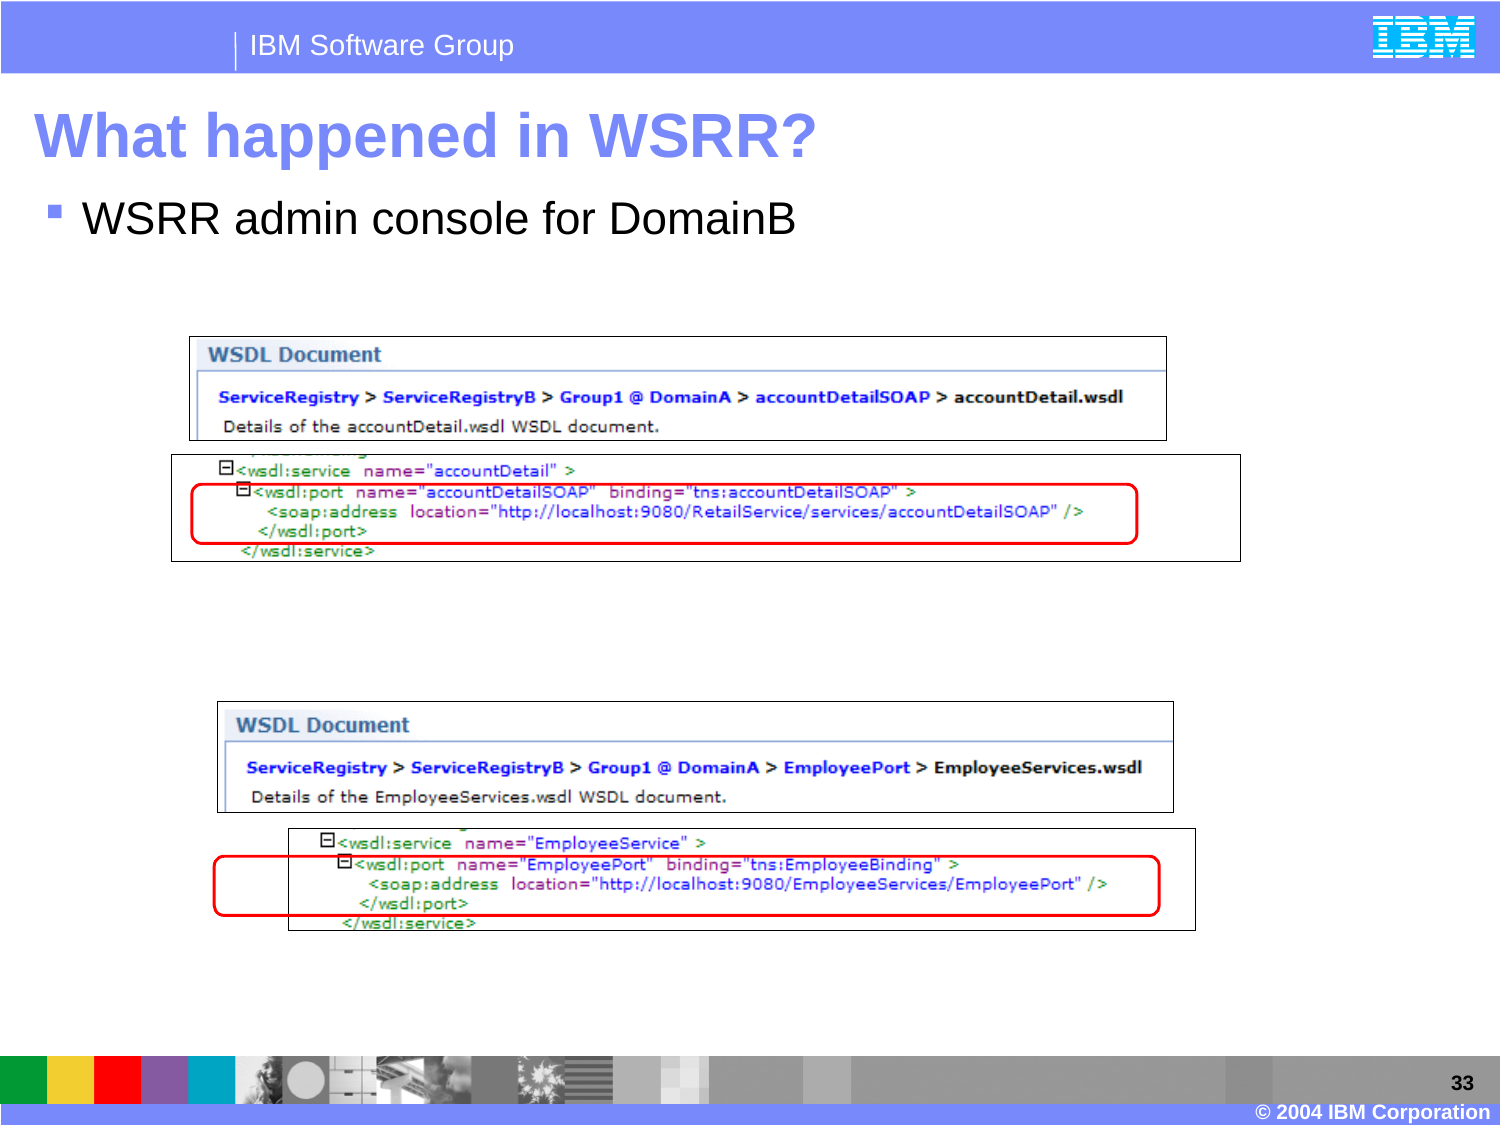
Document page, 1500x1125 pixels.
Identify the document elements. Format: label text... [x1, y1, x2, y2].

picture [217, 701, 1174, 813]
picture [0, 1056, 1500, 1104]
picture [189, 336, 1167, 441]
picture [288, 858, 1157, 913]
picture [288, 828, 1196, 931]
title What happened in WSRR? [19, 97, 1483, 181]
picture [171, 454, 1241, 562]
list WSRR admin console for DomainB [29, 191, 1403, 1004]
